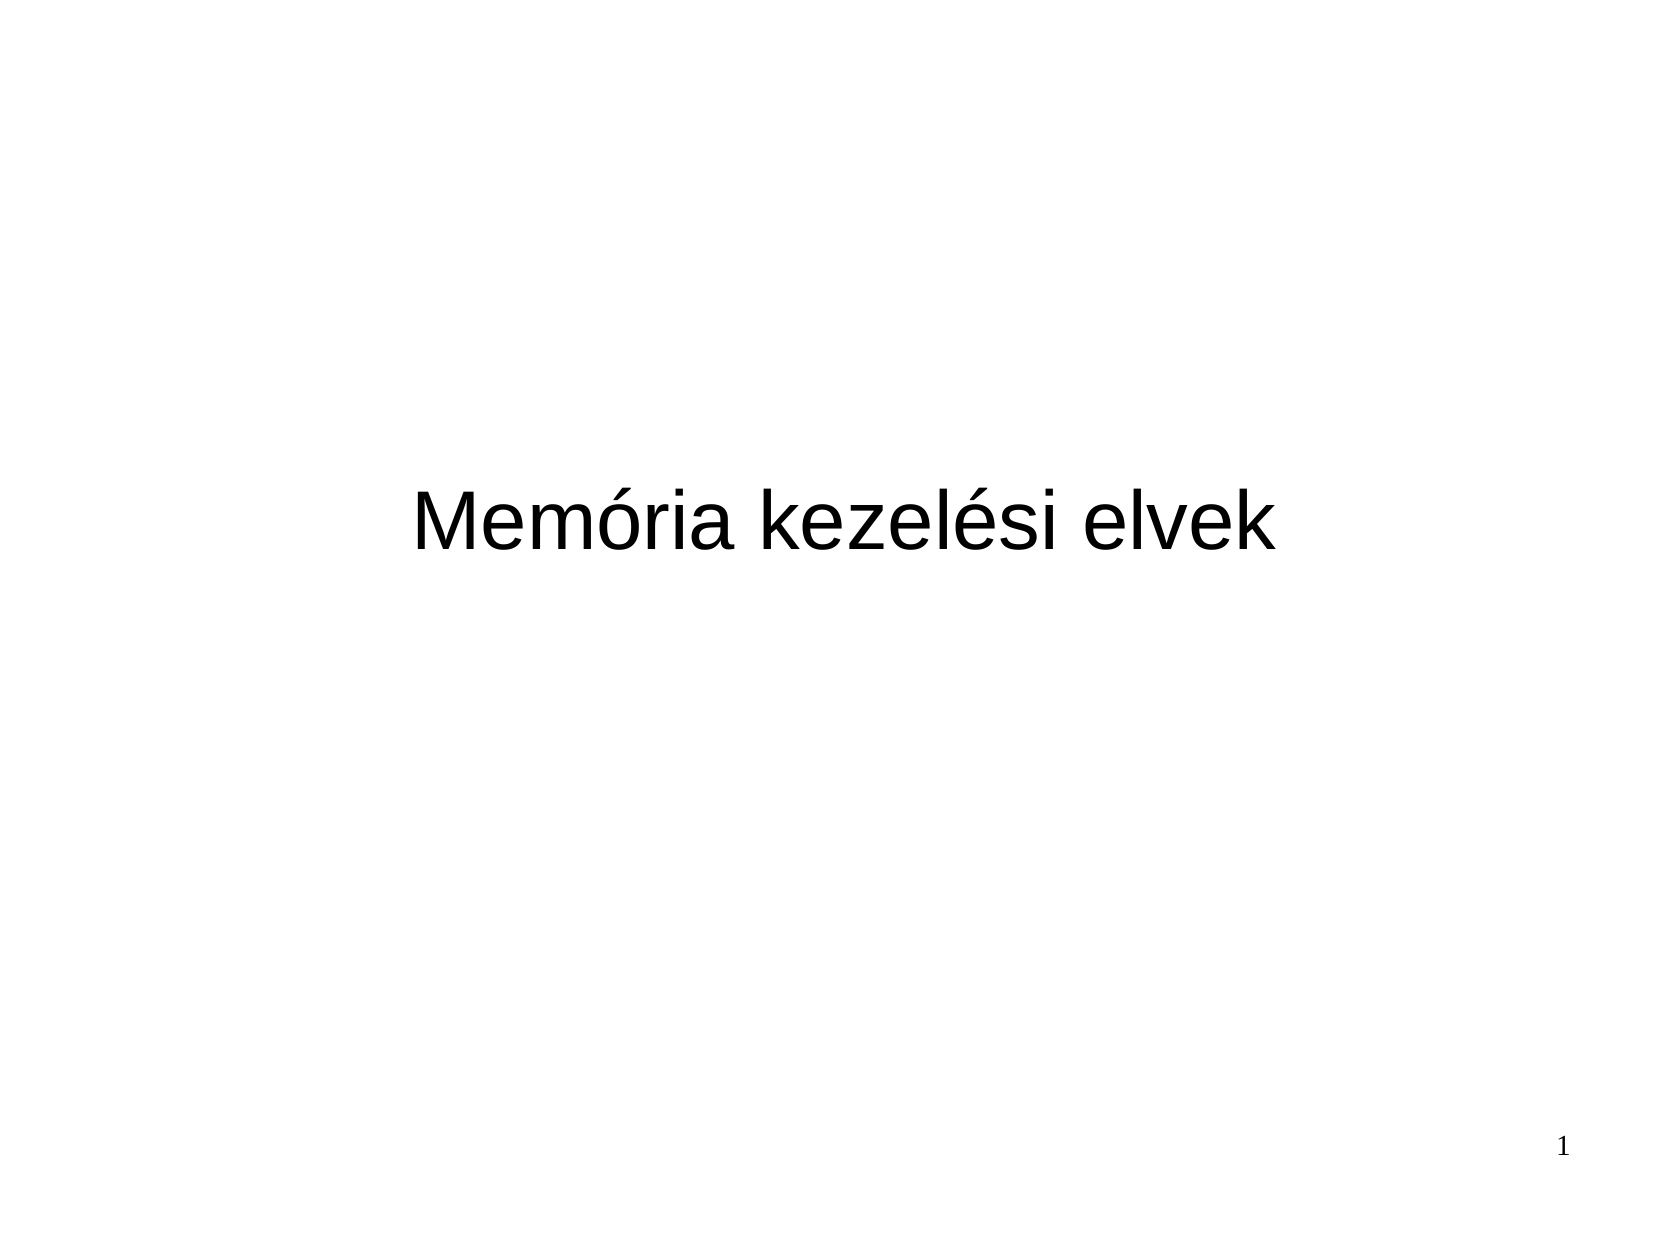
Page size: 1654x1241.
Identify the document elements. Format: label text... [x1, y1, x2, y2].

title Memória kezelési elvek [124, 413, 1530, 620]
